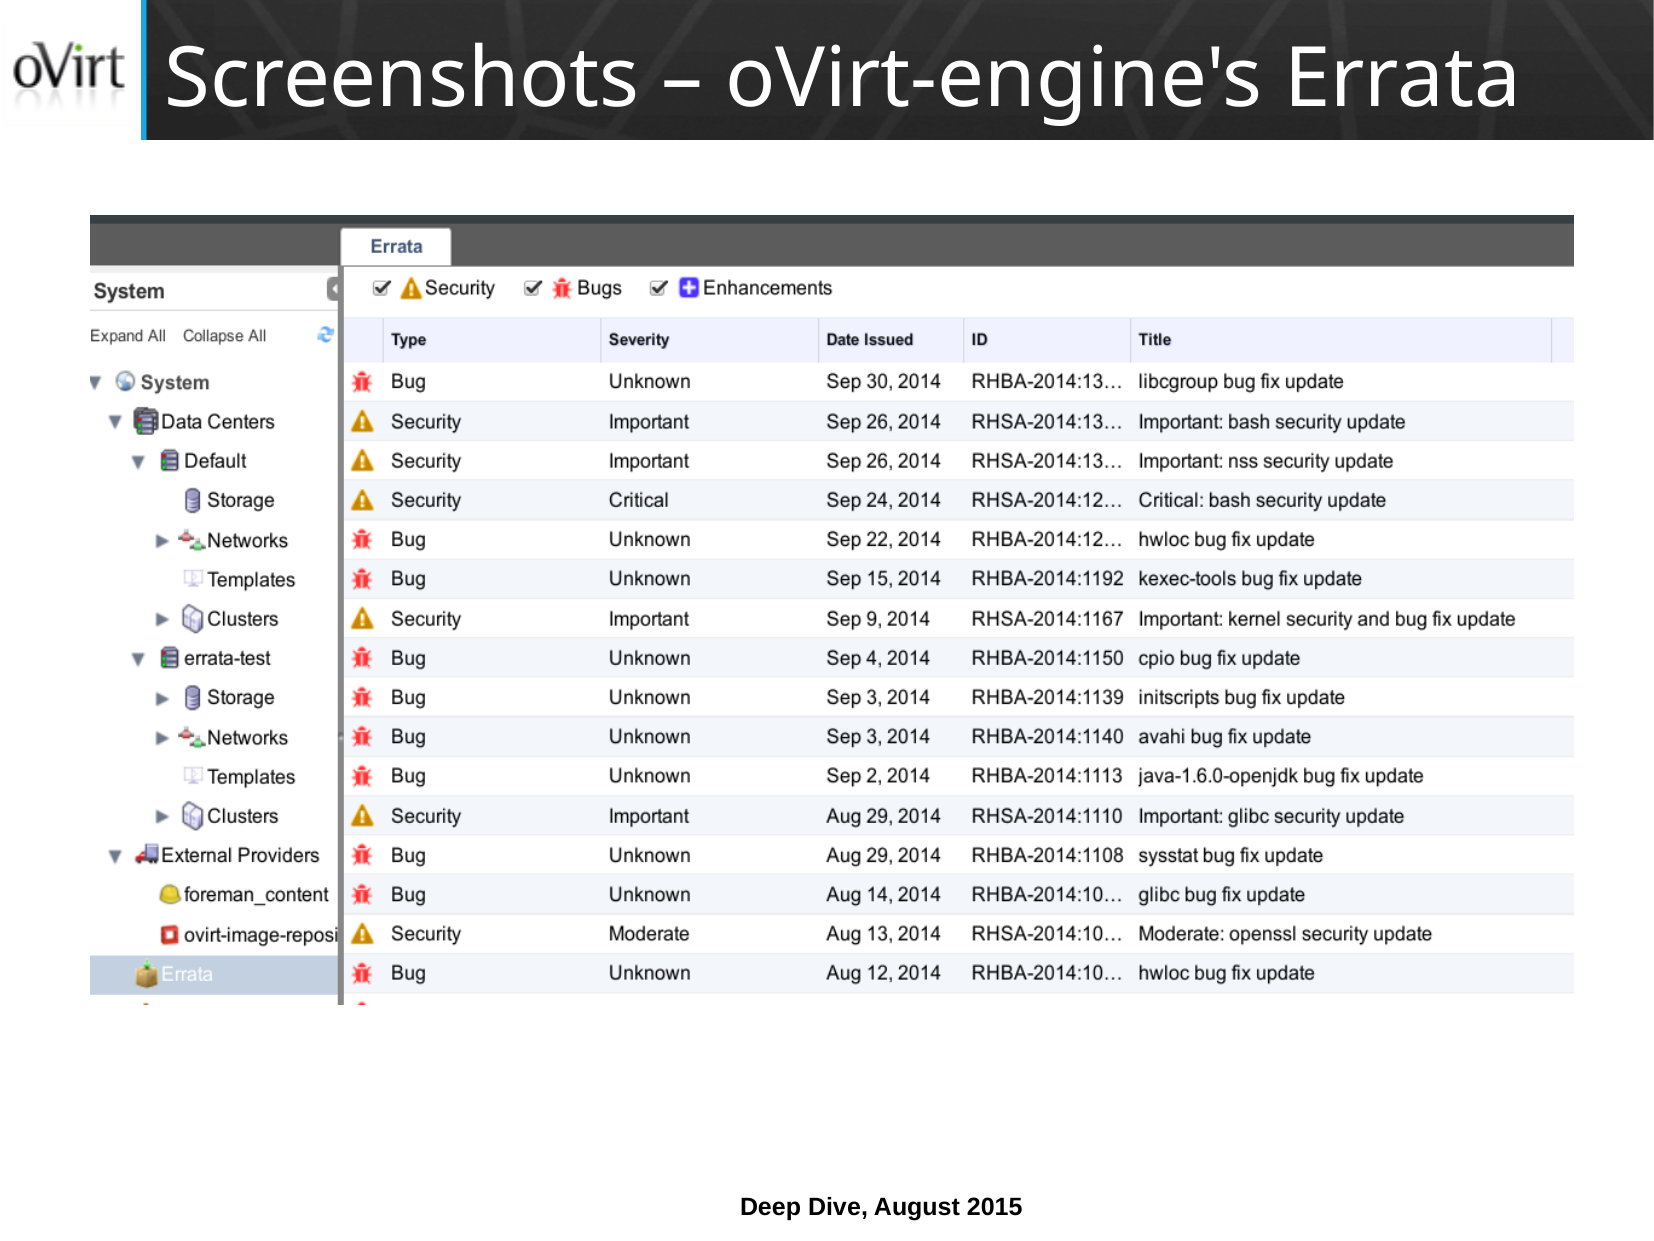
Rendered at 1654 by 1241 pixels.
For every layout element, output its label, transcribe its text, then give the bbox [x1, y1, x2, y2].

picture [0, 0, 1654, 140]
title Screenshots – oVirt-engine's Errata [164, 24, 1653, 125]
picture [90, 215, 1574, 1006]
